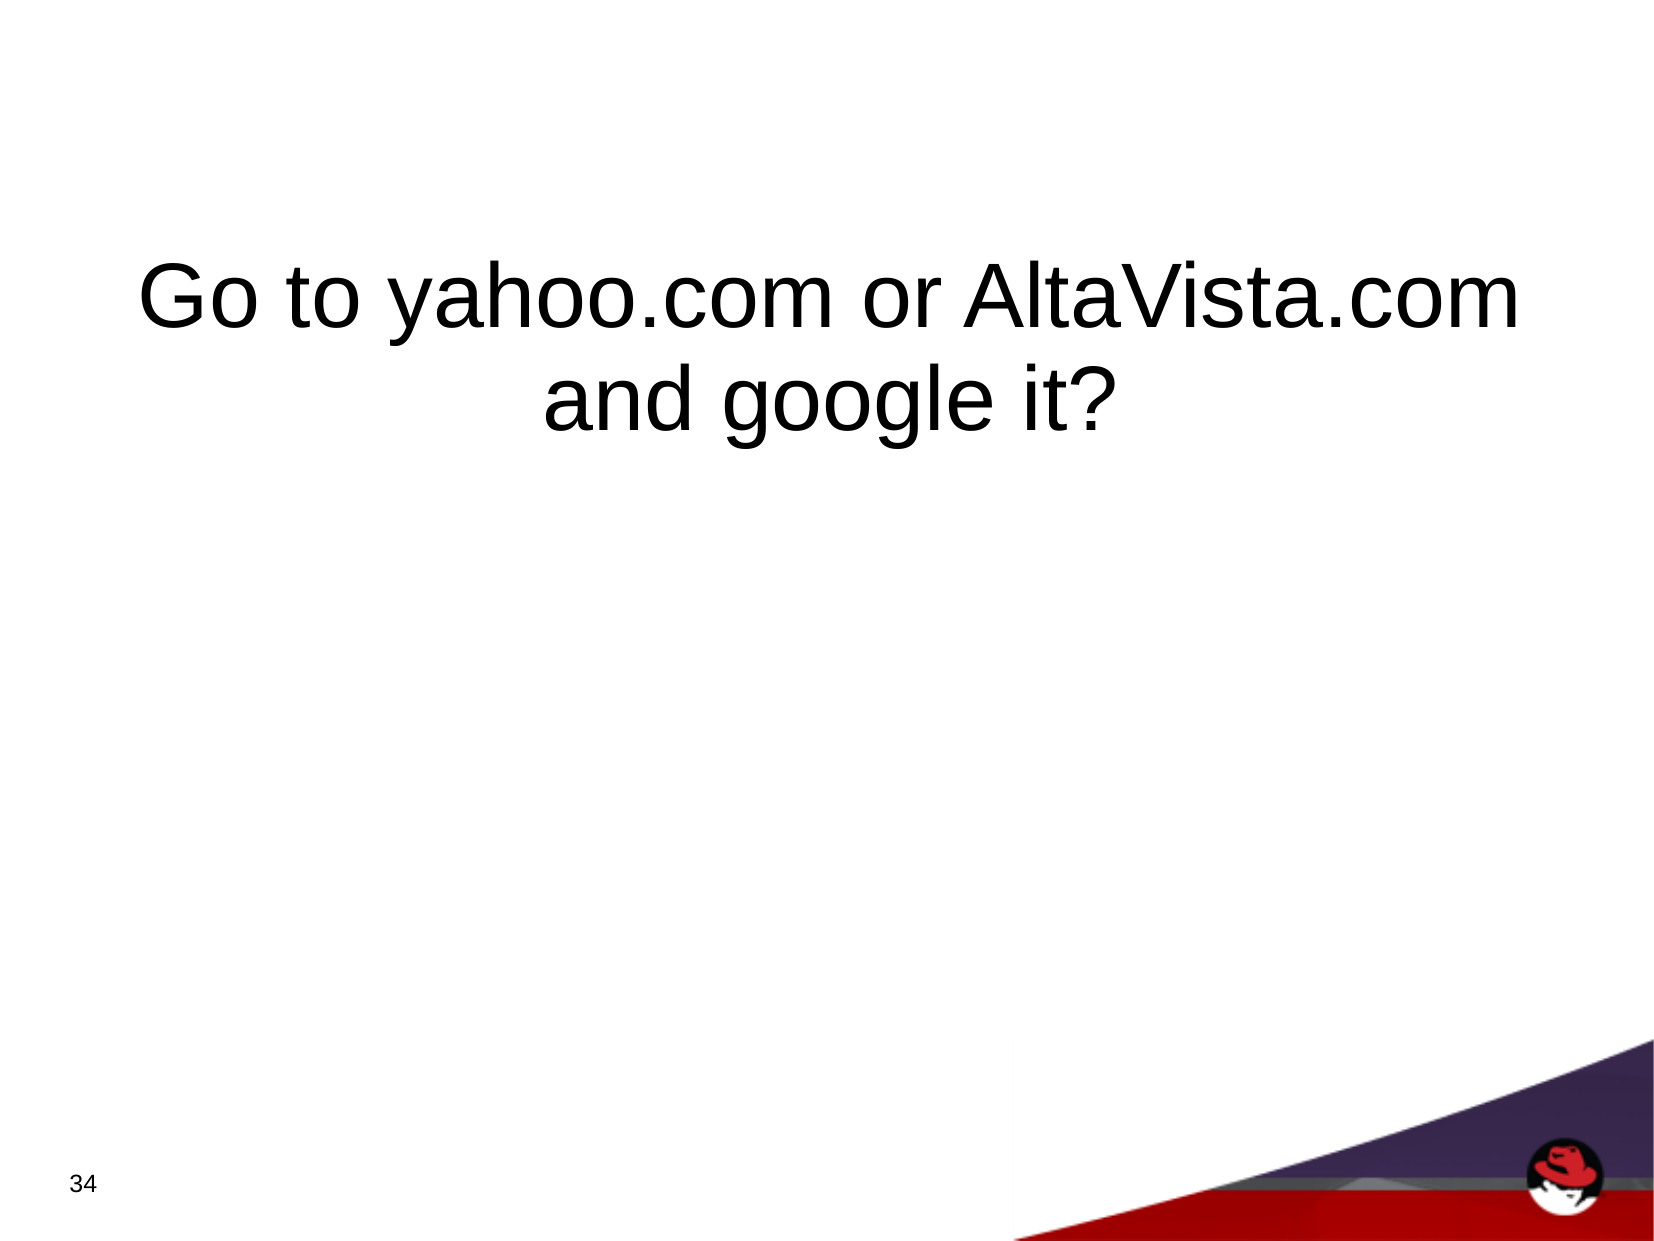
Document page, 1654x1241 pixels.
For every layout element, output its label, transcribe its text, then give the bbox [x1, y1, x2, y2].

picture [1012, 1036, 1654, 1241]
list Go to yahoo.com or AltaVista.com and google it? [86, 244, 1576, 1039]
